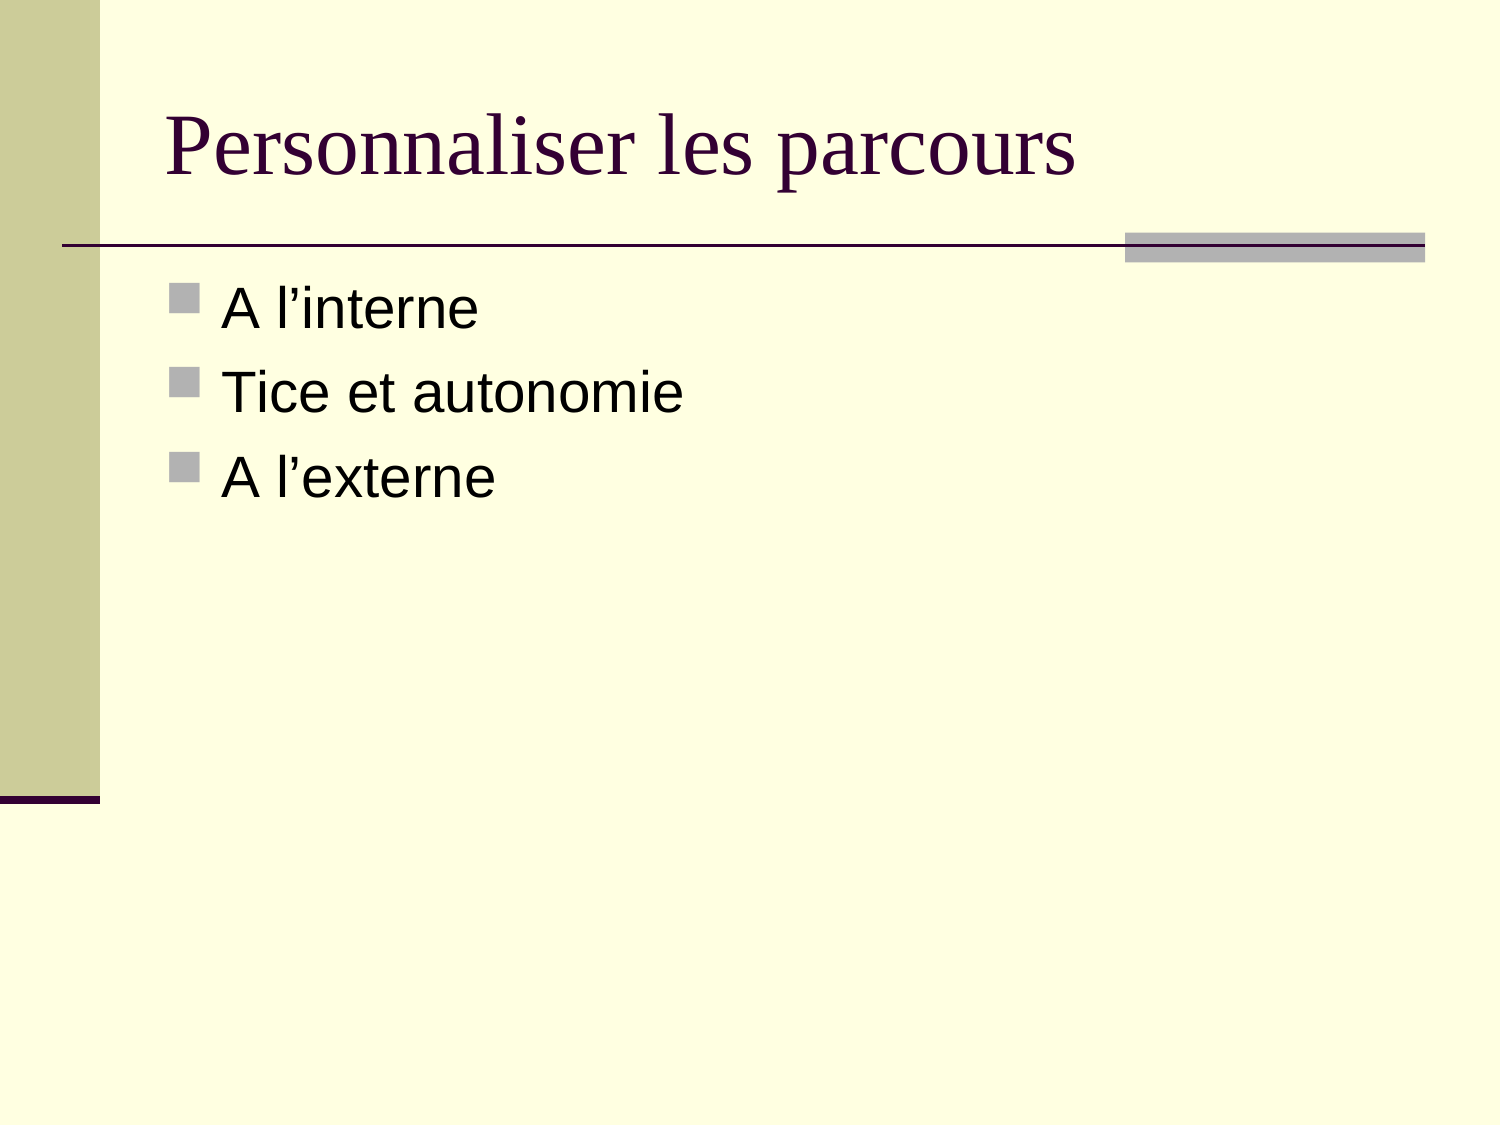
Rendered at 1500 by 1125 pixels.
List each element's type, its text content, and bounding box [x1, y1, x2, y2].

list A l’interne Tice et autonomie A l’externe [150, 262, 1426, 1006]
title Personnaliser les parcours [150, 45, 1426, 234]
